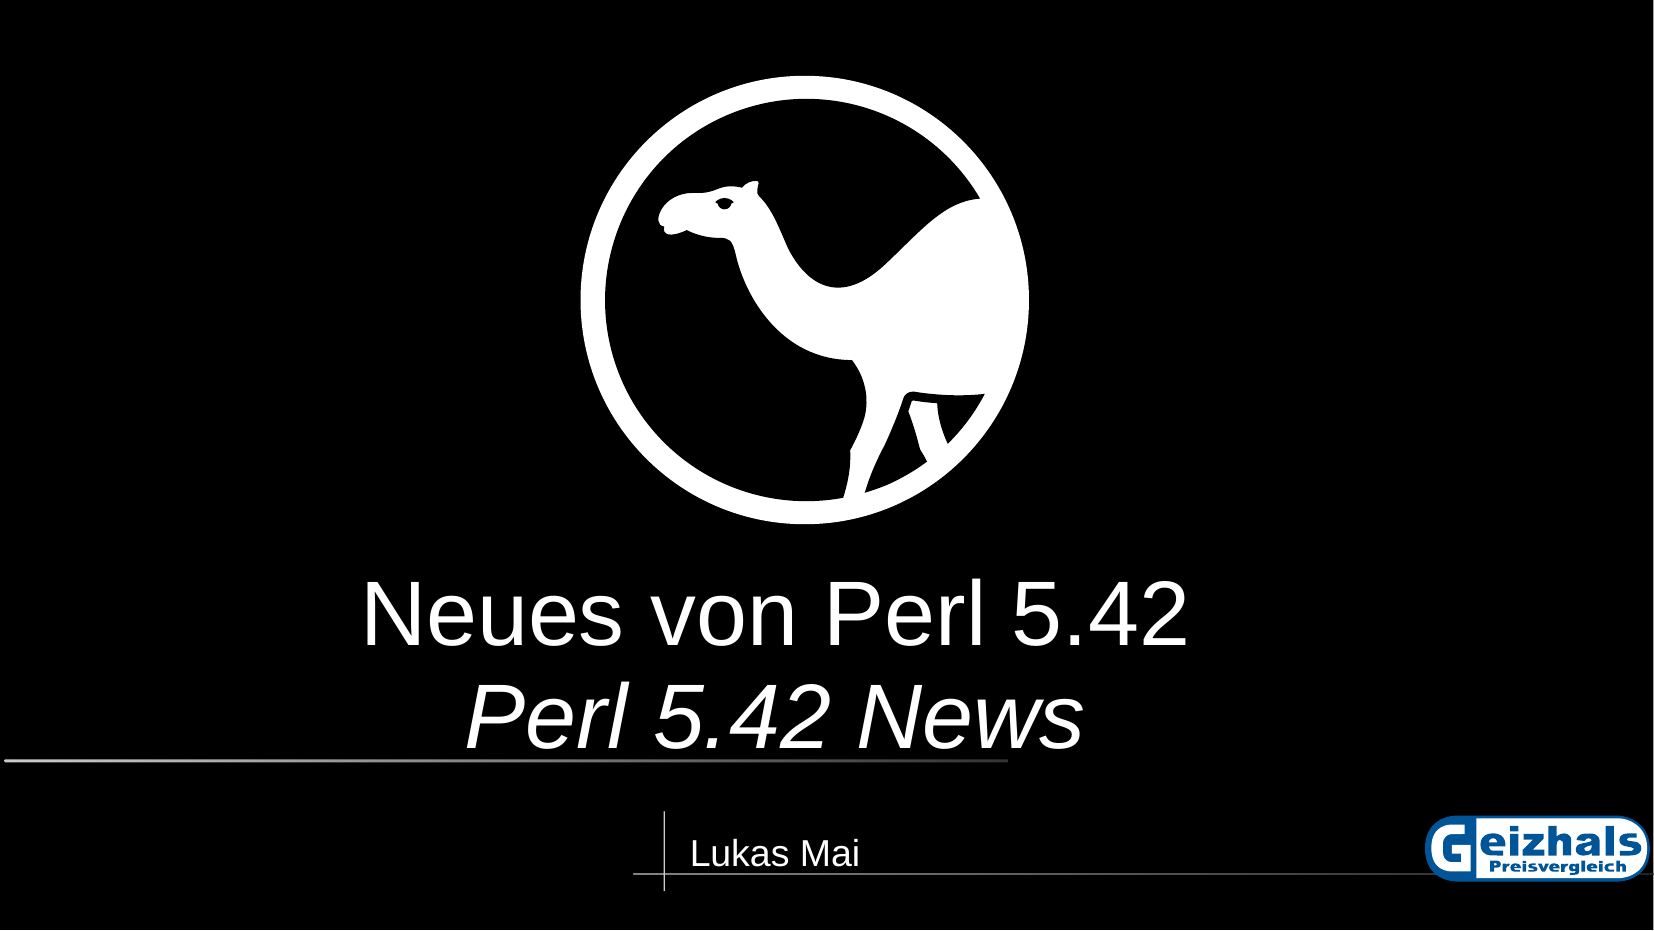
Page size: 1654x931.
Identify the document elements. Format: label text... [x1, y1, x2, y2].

picture [1425, 815, 1651, 882]
picture [579, 75, 1030, 526]
title Neues von Perl 5.42 Perl 5.42 News [37, 562, 1514, 768]
text_box Lukas Mai [675, 825, 1425, 882]
